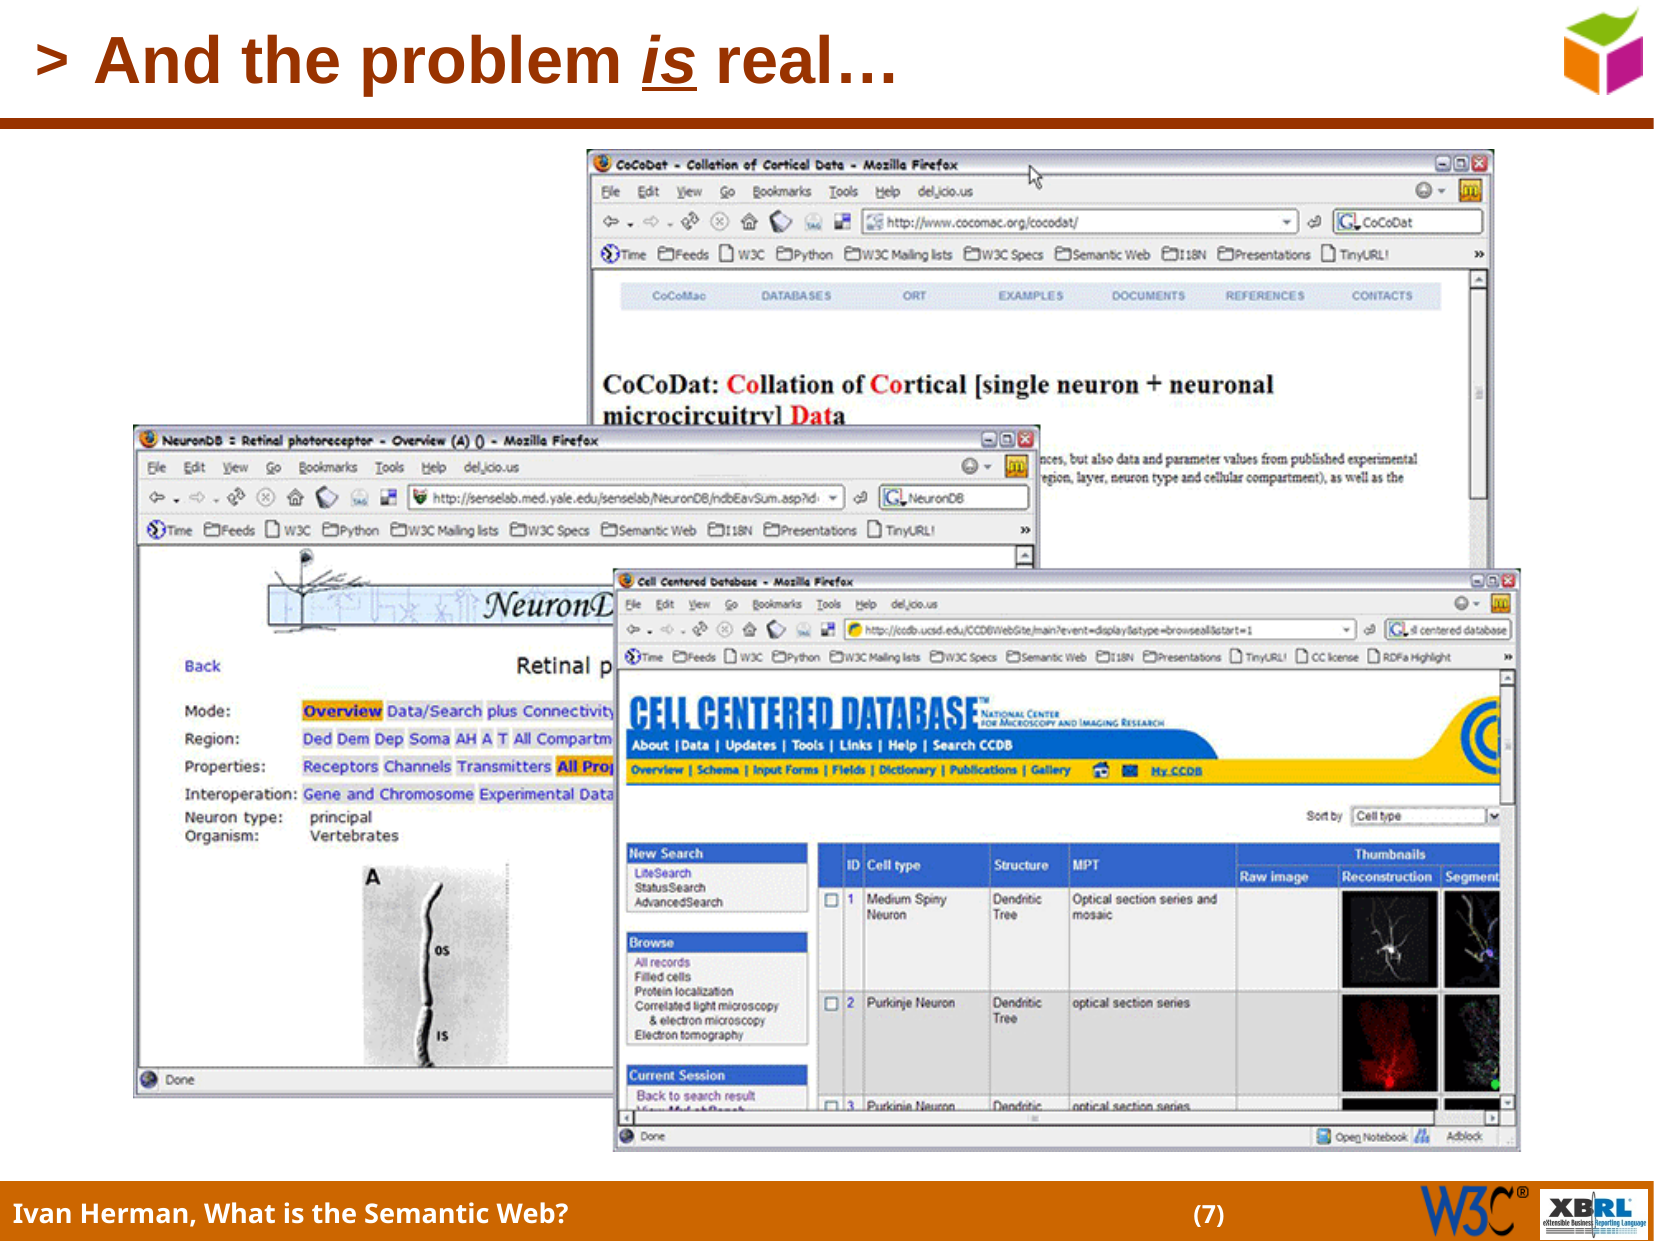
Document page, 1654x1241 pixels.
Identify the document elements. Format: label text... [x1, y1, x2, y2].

picture [1540, 1189, 1648, 1240]
picture [1417, 1183, 1533, 1240]
picture [133, 149, 1536, 1152]
title And the problem is real… [93, 0, 1493, 119]
picture [1564, 5, 1643, 95]
